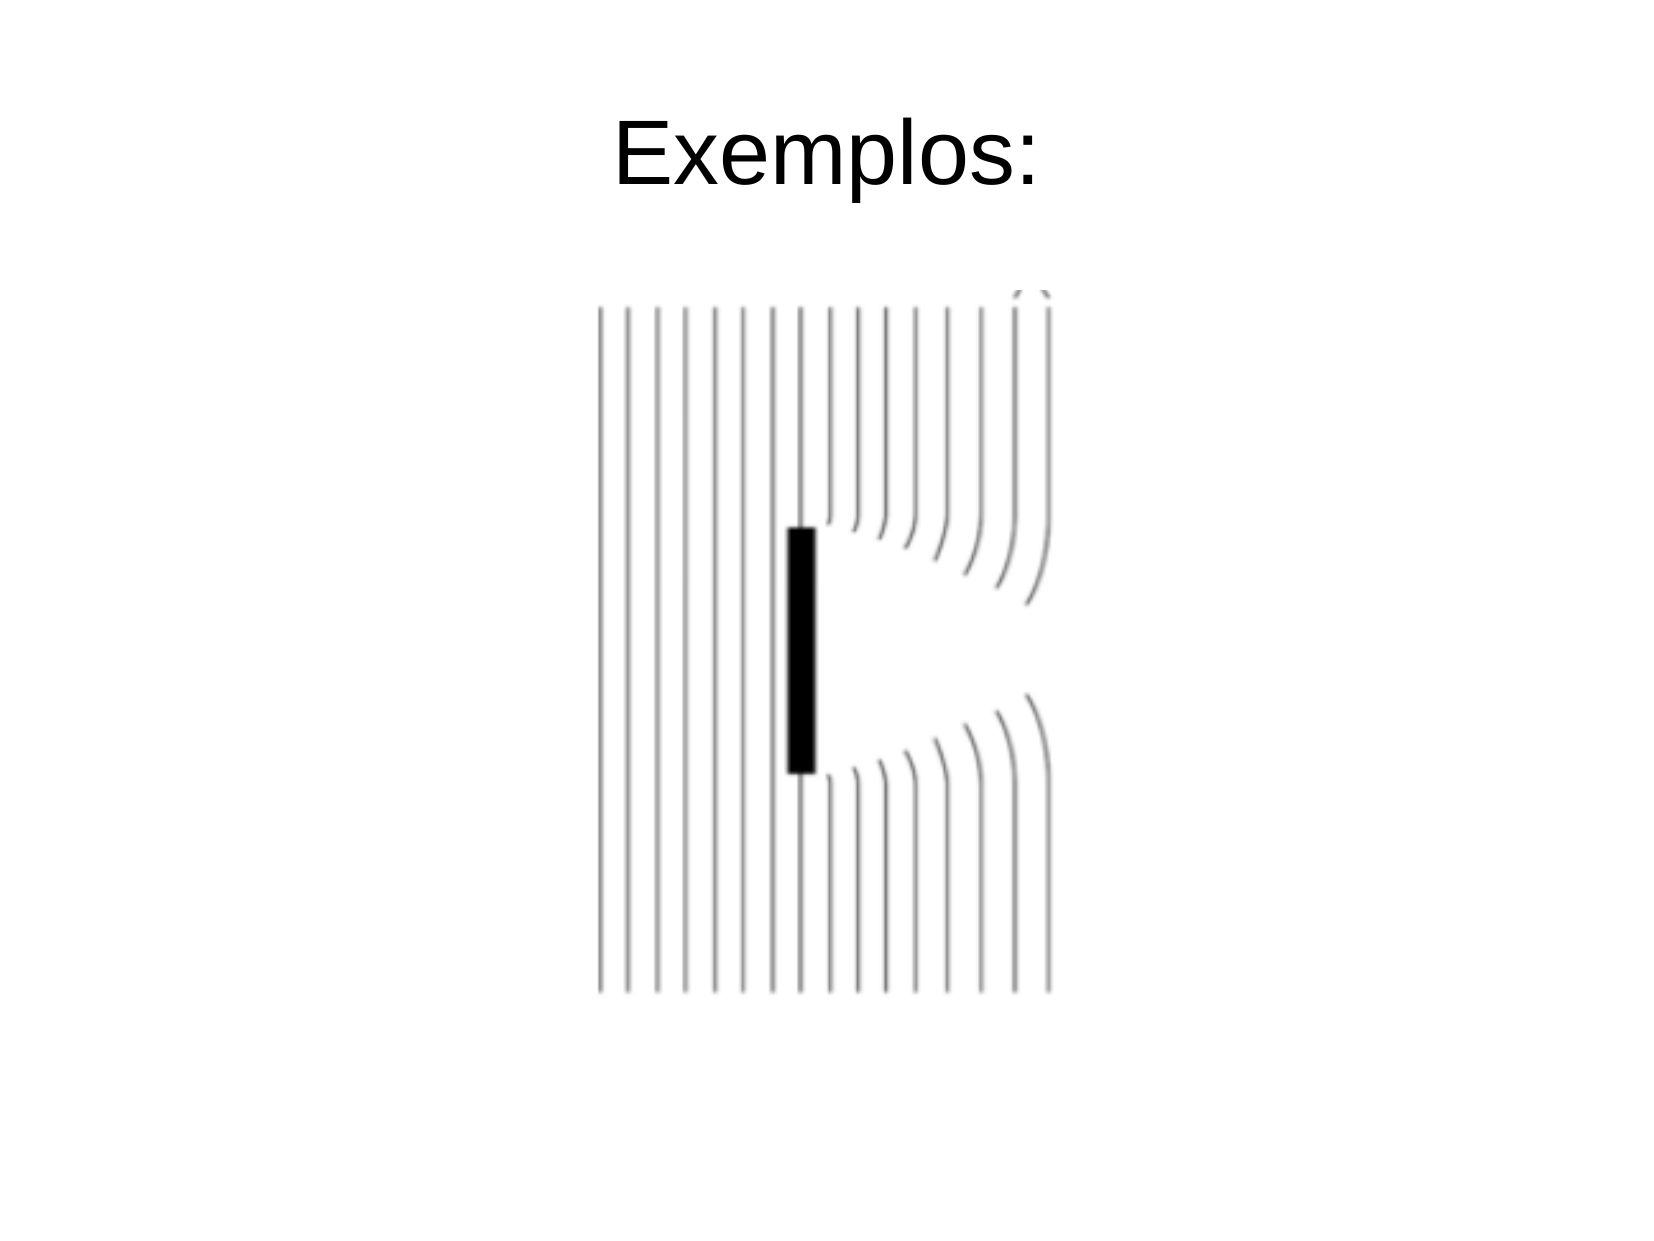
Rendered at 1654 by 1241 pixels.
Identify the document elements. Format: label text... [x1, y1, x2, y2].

picture [589, 290, 1064, 1010]
title Exemplos: [82, 49, 1571, 257]
